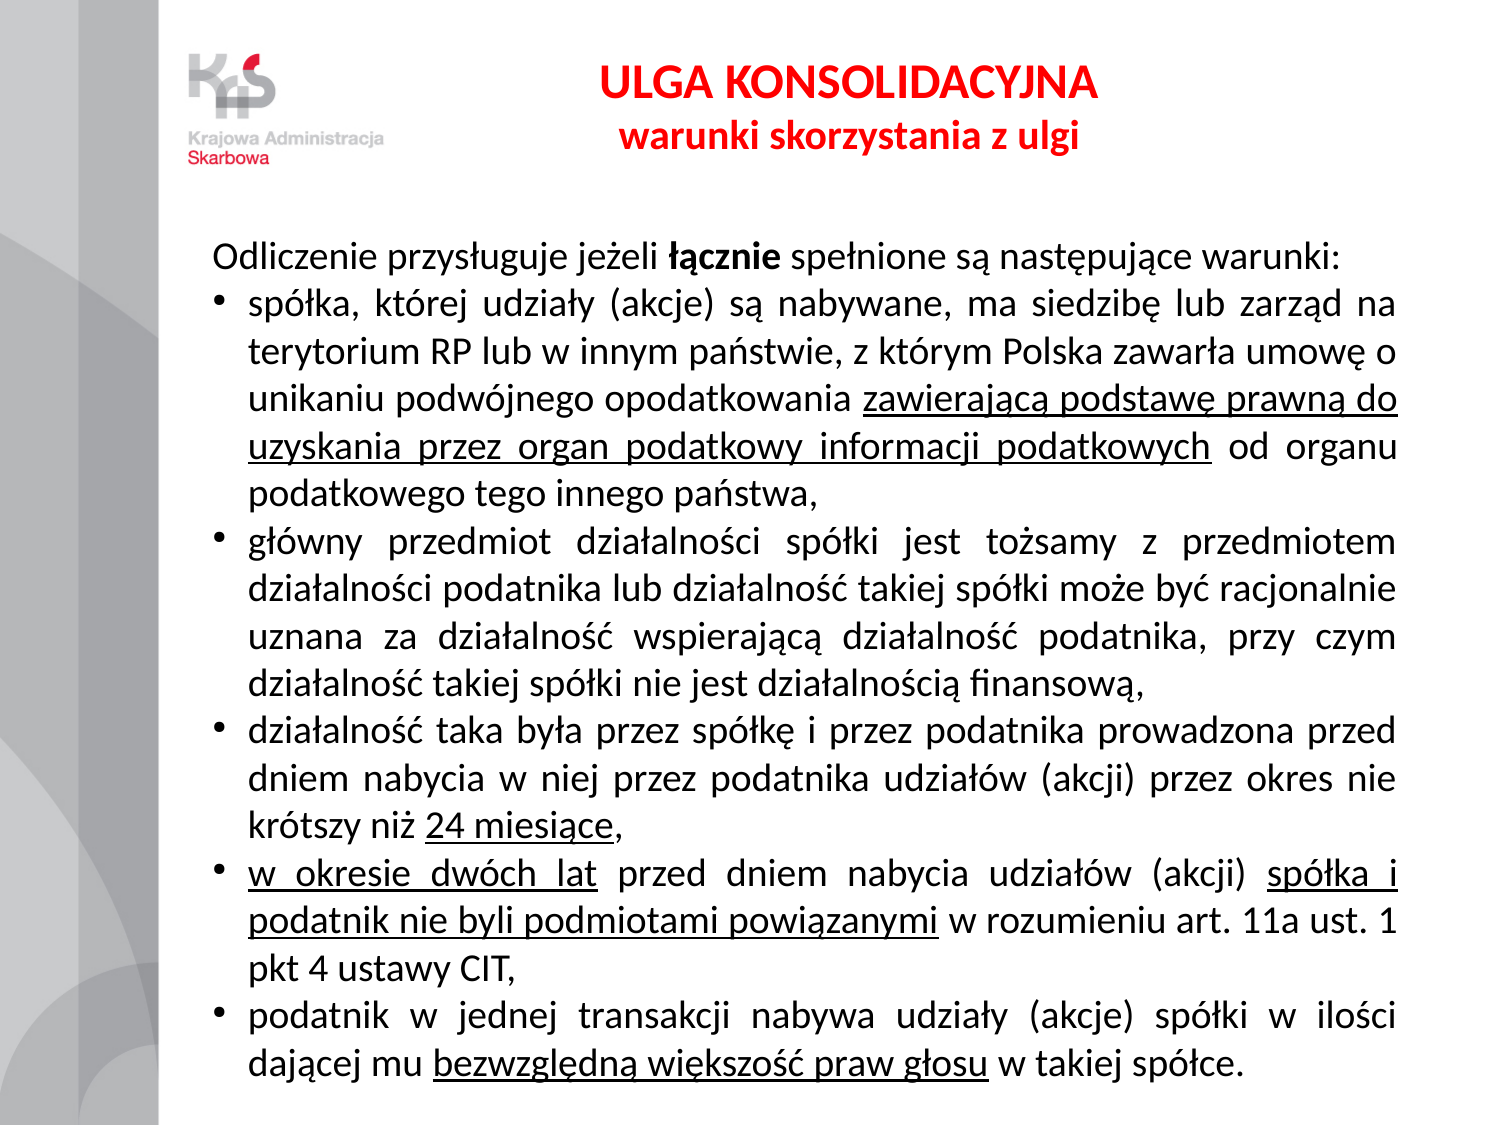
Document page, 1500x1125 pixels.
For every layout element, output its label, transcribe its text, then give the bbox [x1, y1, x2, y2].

text_box Odliczenie przysługuje jeżeli łącznie spełnione są następujące warunki: spółka, której udziały (akcje) są nabywane, ma siedzibę lub zarząd na terytorium RP lub w innym państwie, z którym Polska zawarła umowę o unikaniu podwójnego opodatkowania zawierającą podstawę prawną do uzyskania przez organ podatkowy informacji podatkowych od organu podatkowego tego innego państwa, główny przedmiot działalności spółki jest tożsamy z przedmiotem działalności podatnika lub działalność takiej spółki może być racjonalnie uznana za działalność wspierającą działalność podatnika, przy czym działalność takiej spółki nie jest działalnością finansową, działalność taka była przez spółkę i przez podatnika prowadzona przed dniem nabycia w niej przez podatnika udziałów (akcji) przez okres nie krótszy niż 24 miesiące, w okresie dwóch lat przed dniem nabycia udziałów (akcji) spółka i podatnik nie byli podmiotami powiązanymi w rozumieniu art. 11a ust. 1 pkt 4 ustawy CIT, podatnik w jednej transakcji nabywa udziały (akcje) spółki w ilości dającej mu bezwzględną większość praw głosu w takiej spółce. [197, 222, 1413, 1092]
picture [0, 0, 1500, 1125]
title Ulga konsolidacYJNA warunki skorzystania z ulgi [350, 45, 1349, 162]
